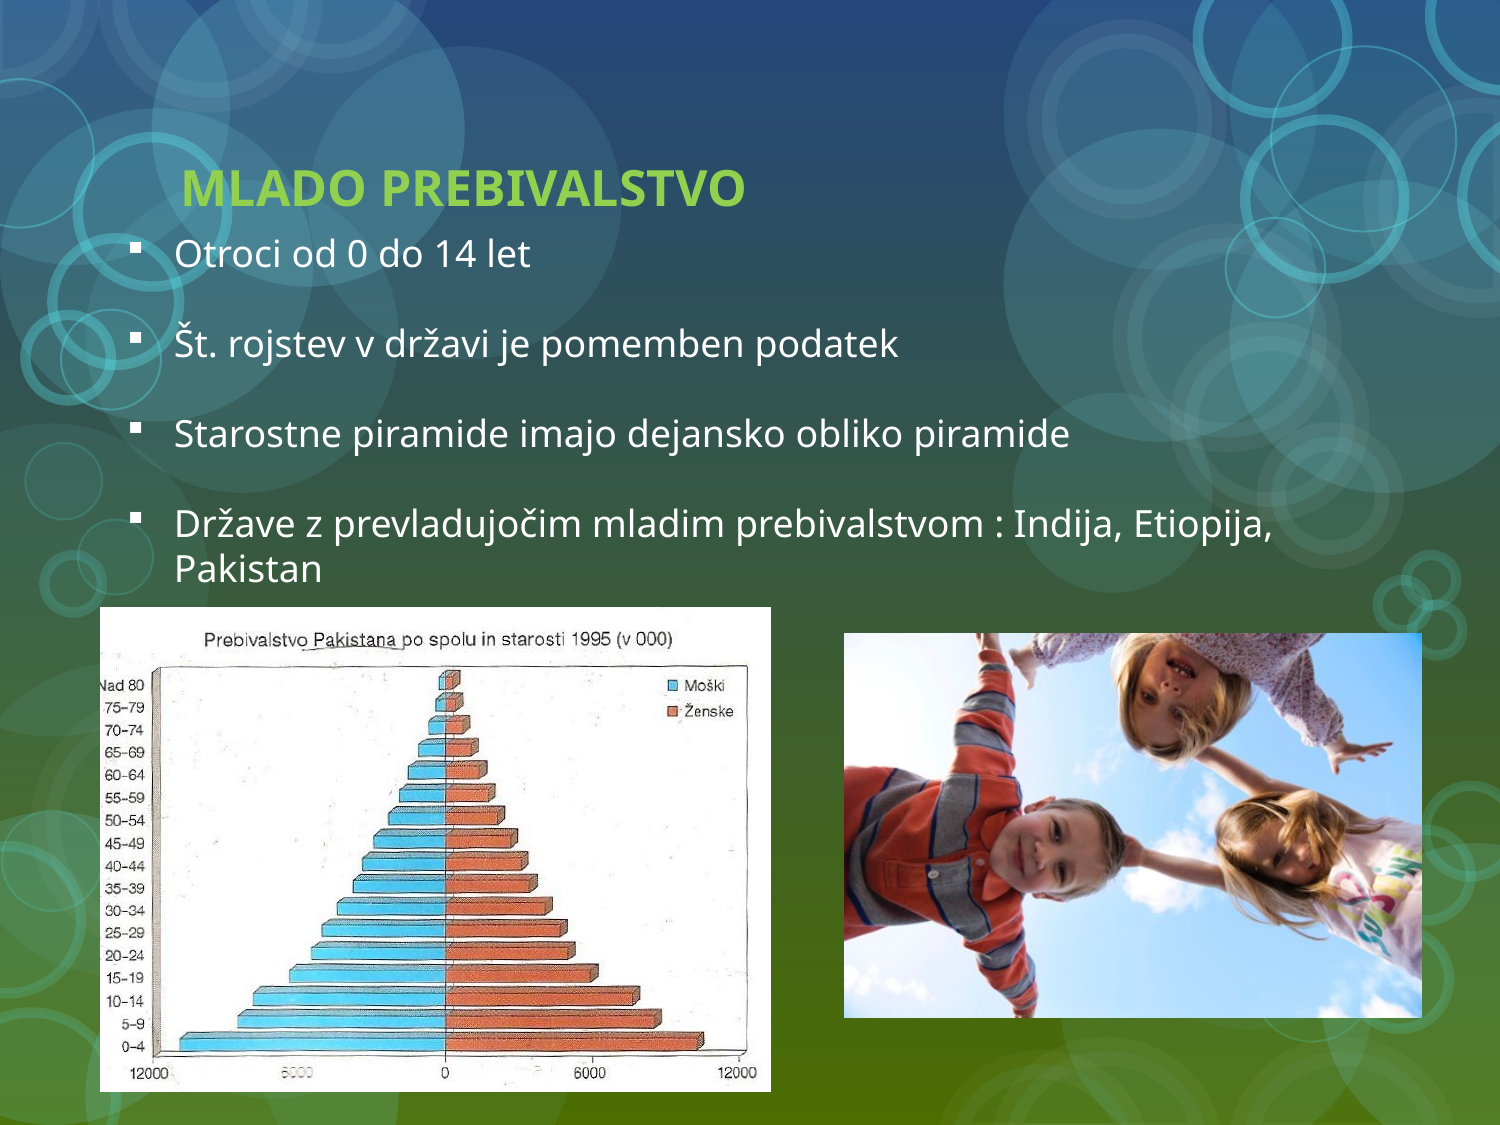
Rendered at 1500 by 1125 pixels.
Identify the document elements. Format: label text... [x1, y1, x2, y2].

picture [100, 607, 771, 1092]
title MLADO PREBIVALSTVO [165, 110, 1335, 263]
text_box Otroci od 0 do 14 let Št. rojstev v državi je pomemben podatek Starostne piramide imajo dejansko obliko piramide Države z prevladujočim mladim prebivalstvom : Indija, Etiopija, Pakistan [112, 223, 1317, 598]
picture [844, 633, 1422, 1018]
